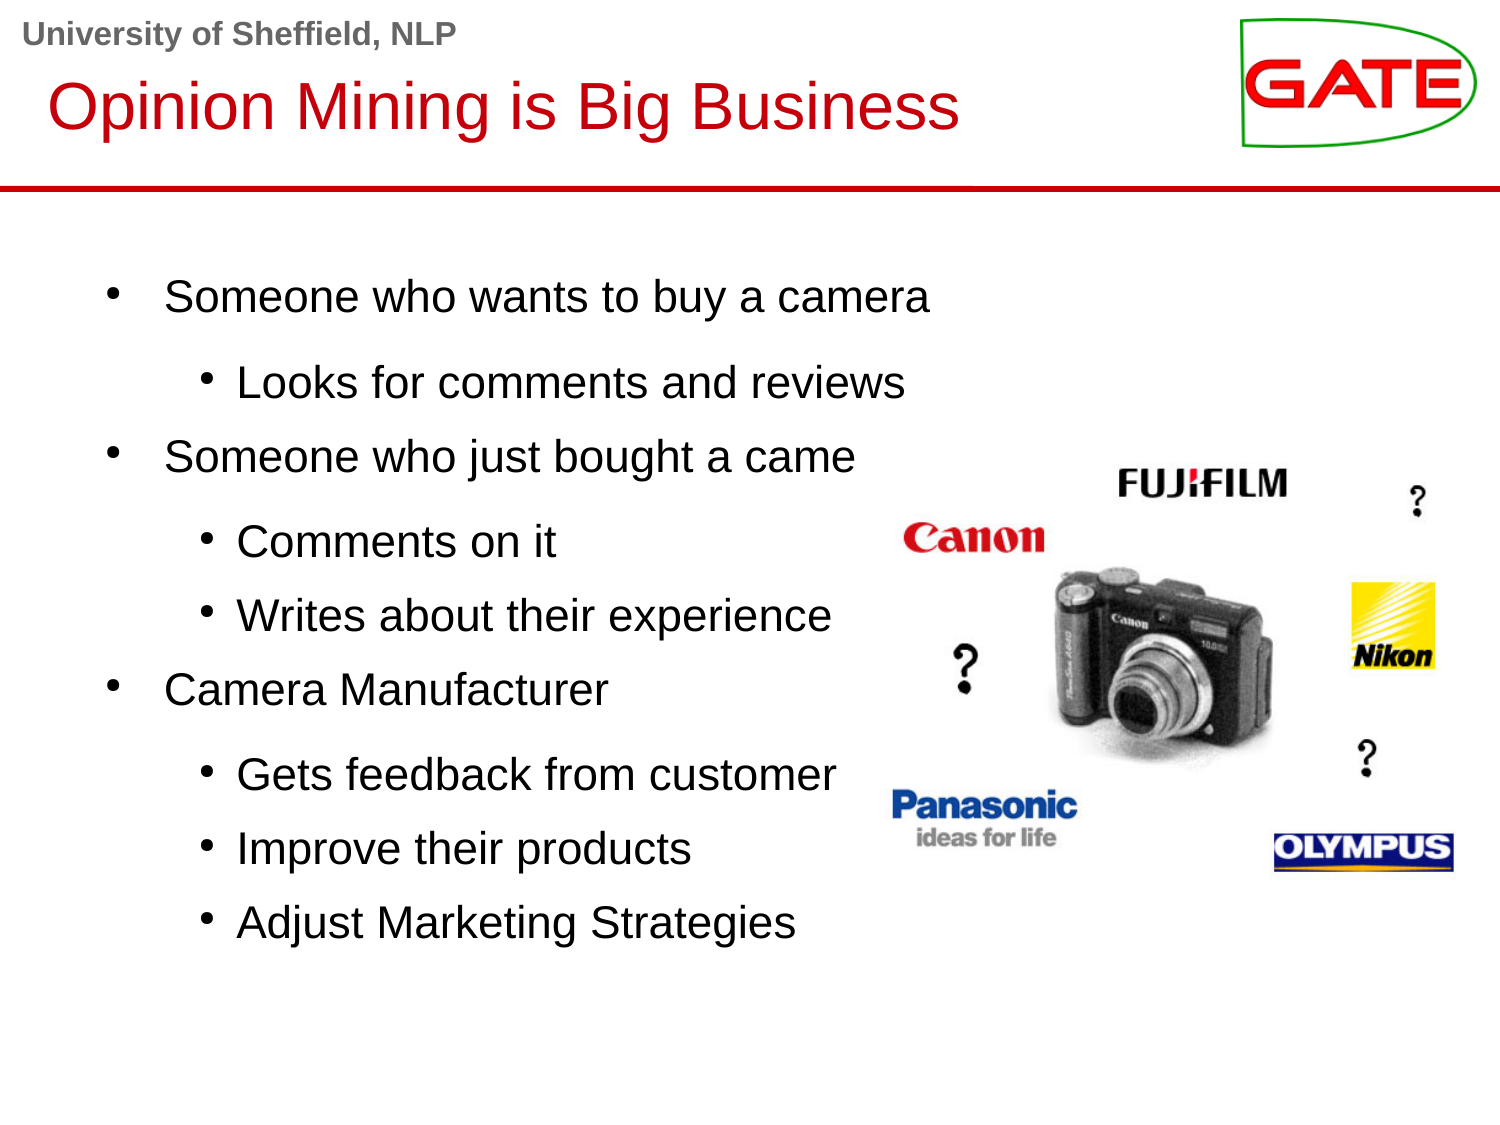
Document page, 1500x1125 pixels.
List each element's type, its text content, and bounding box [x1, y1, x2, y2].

picture [1240, 18, 1477, 148]
list Someone who wants to buy a camera Looks for comments and reviews Someone who just bought a camera Comments on it Writes about their experience Camera Manufacturer Gets feedback from customer Improve their products Adjust Marketing Strategies [48, 265, 1477, 1063]
title Opinion Mining is Big Business [47, 47, 1267, 168]
picture [856, 442, 1471, 886]
